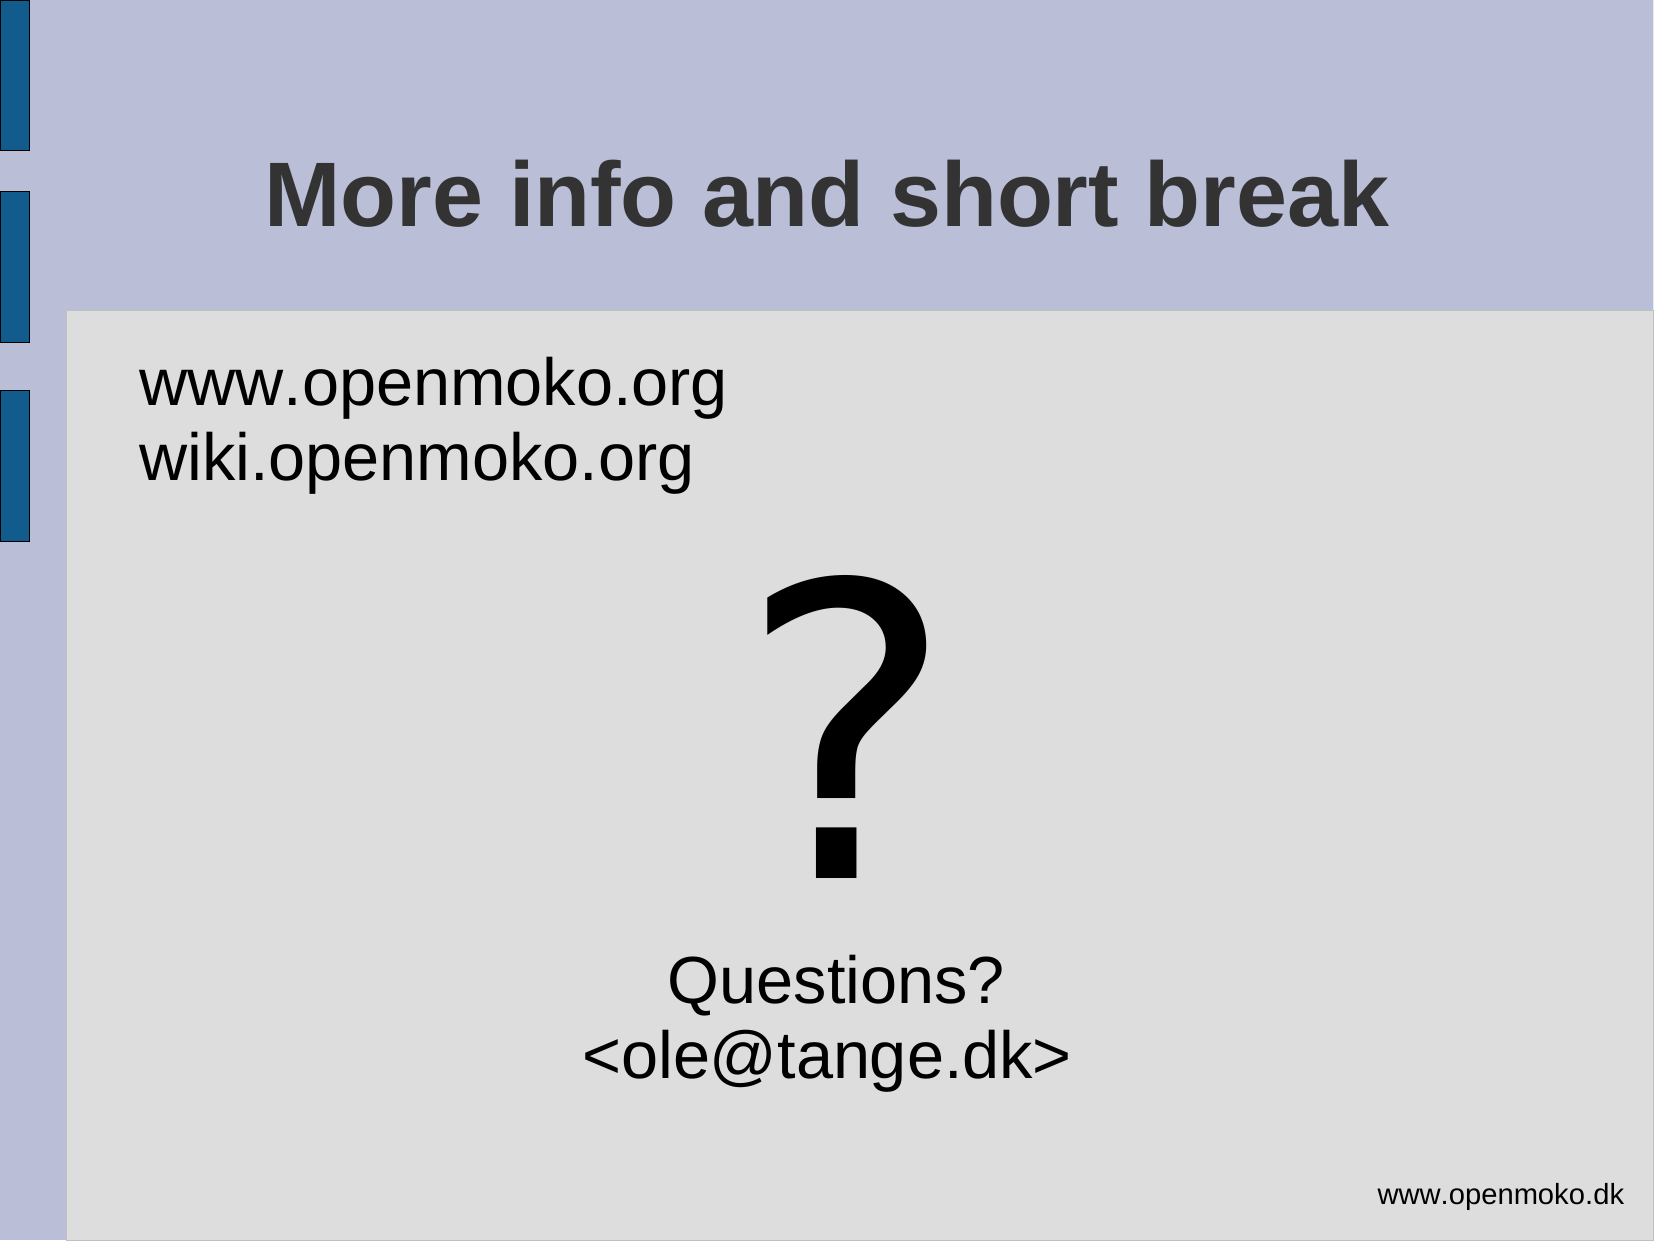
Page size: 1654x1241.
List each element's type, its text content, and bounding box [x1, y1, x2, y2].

title More info and short break [121, 91, 1534, 299]
text_box ? [738, 499, 1066, 975]
list www.openmoko.org wiki.openmoko.org Questions? <ole@tange.dk> [121, 344, 1534, 1127]
